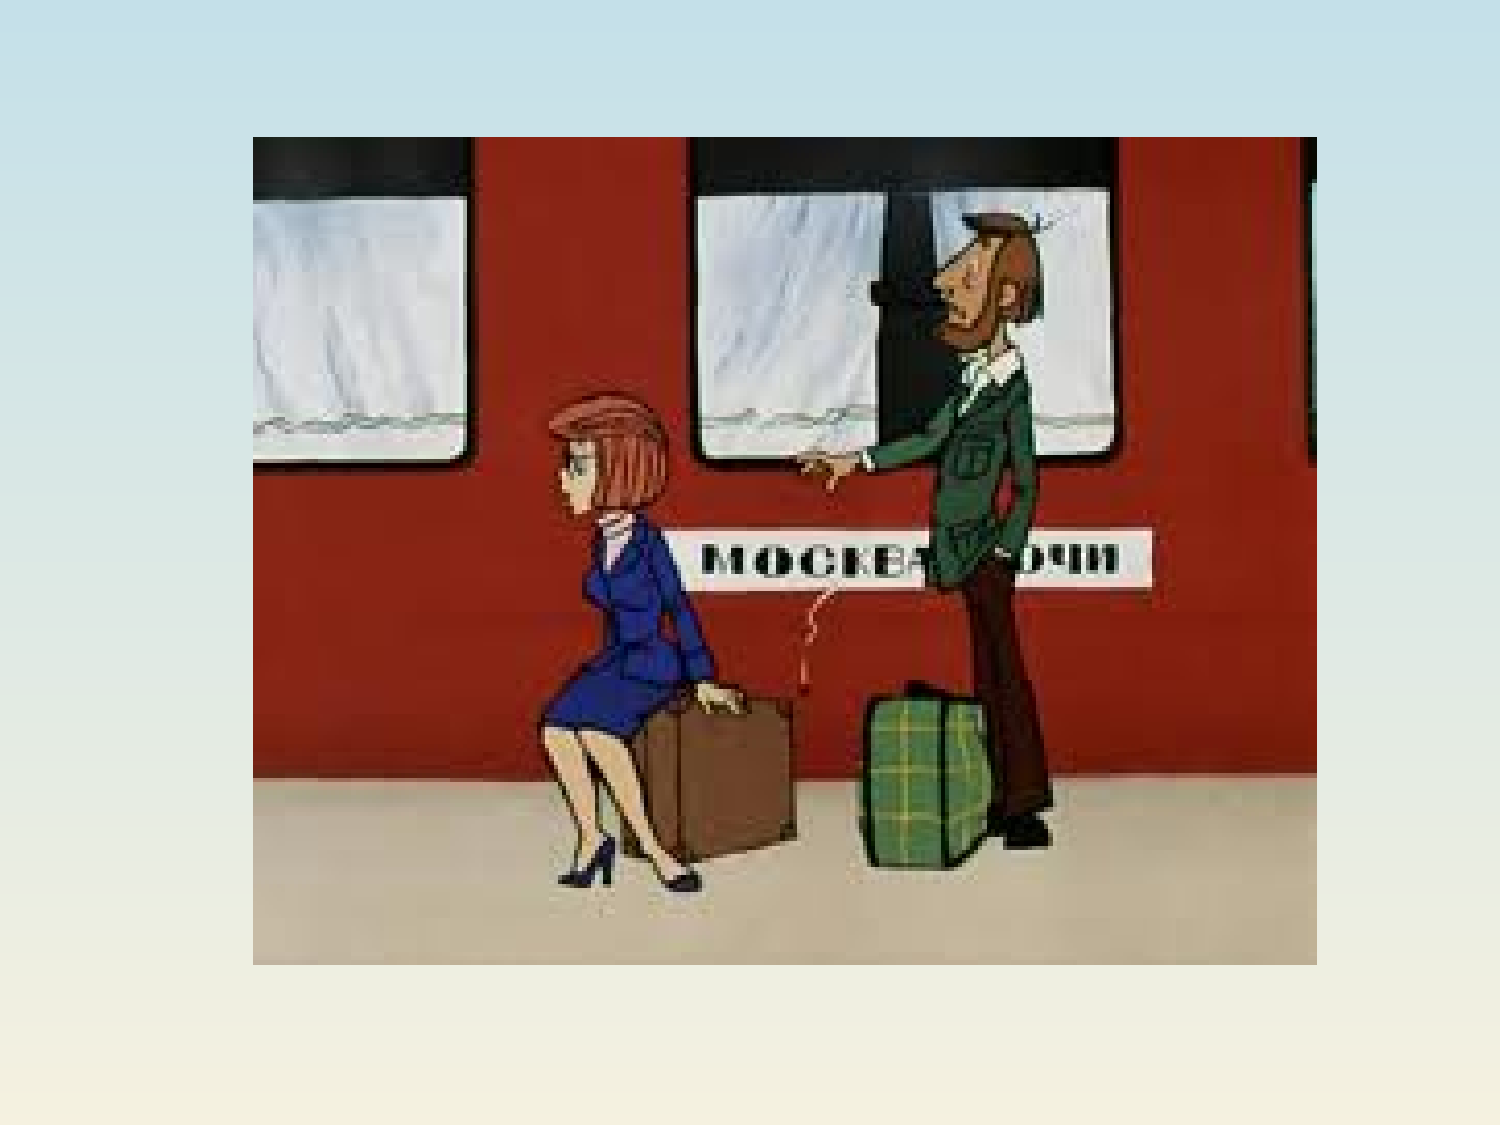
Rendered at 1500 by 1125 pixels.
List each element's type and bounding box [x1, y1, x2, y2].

picture [253, 137, 1317, 965]
